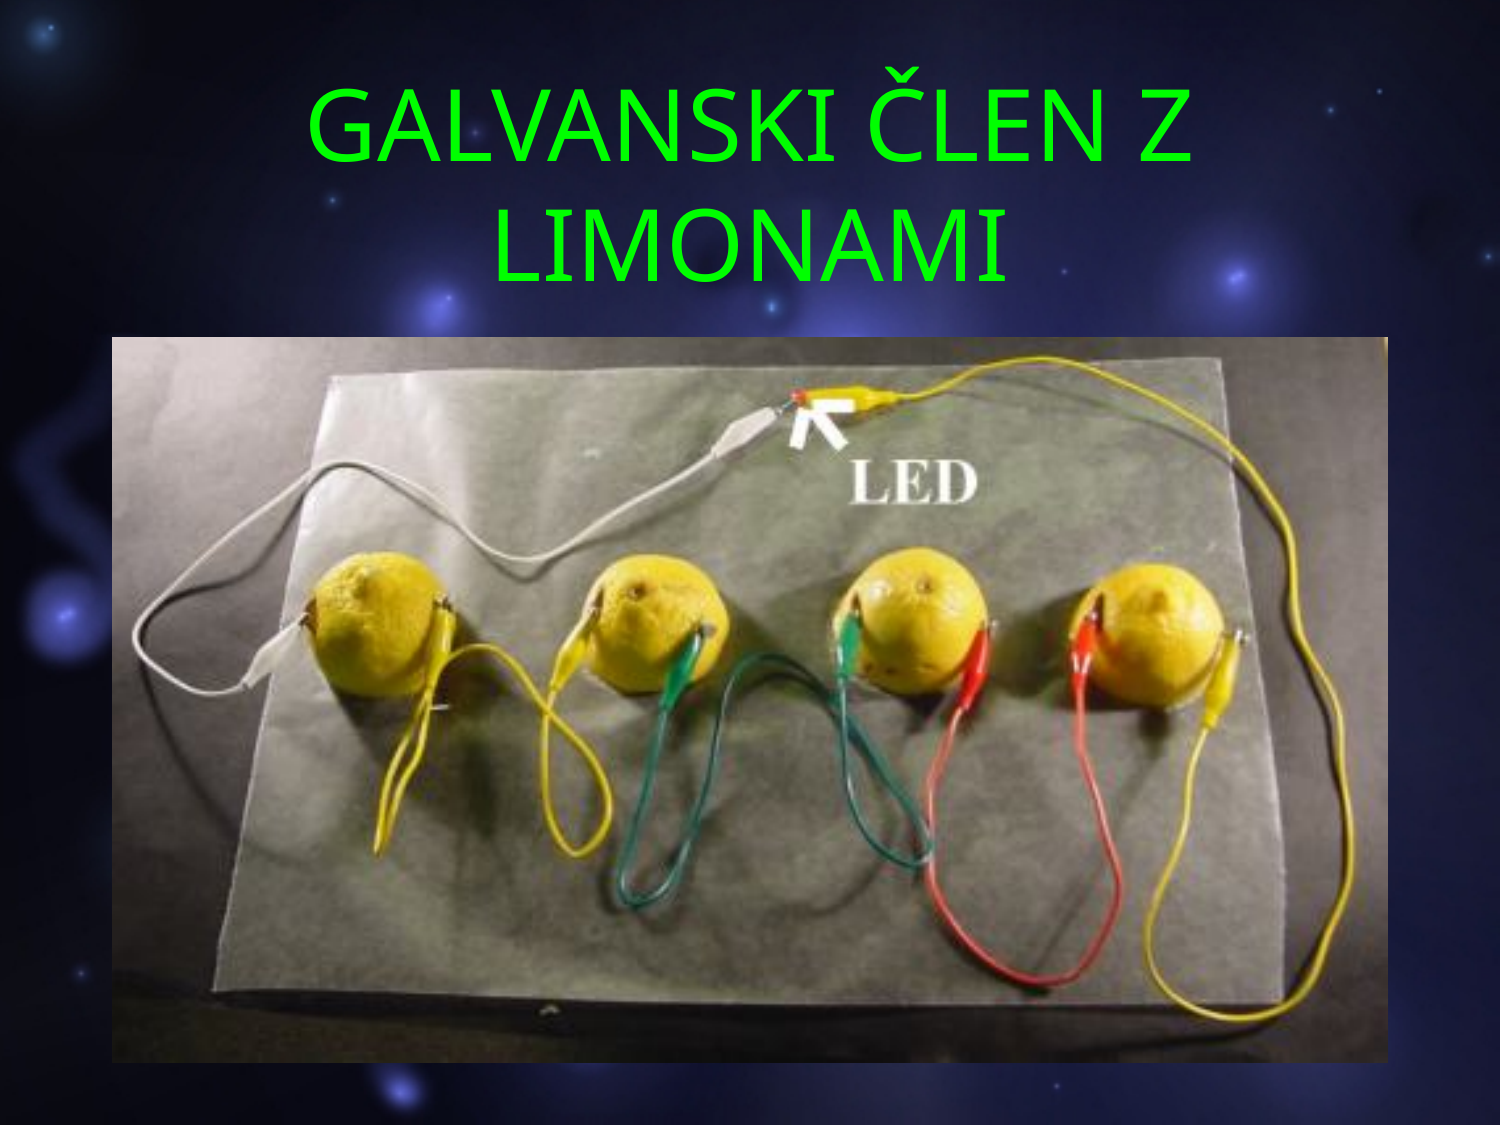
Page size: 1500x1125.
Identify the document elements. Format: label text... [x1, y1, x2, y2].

title GALVANSKI ČLEN Z LIMONAMI [75, 87, 1425, 275]
picture [0, 0, 1500, 1125]
